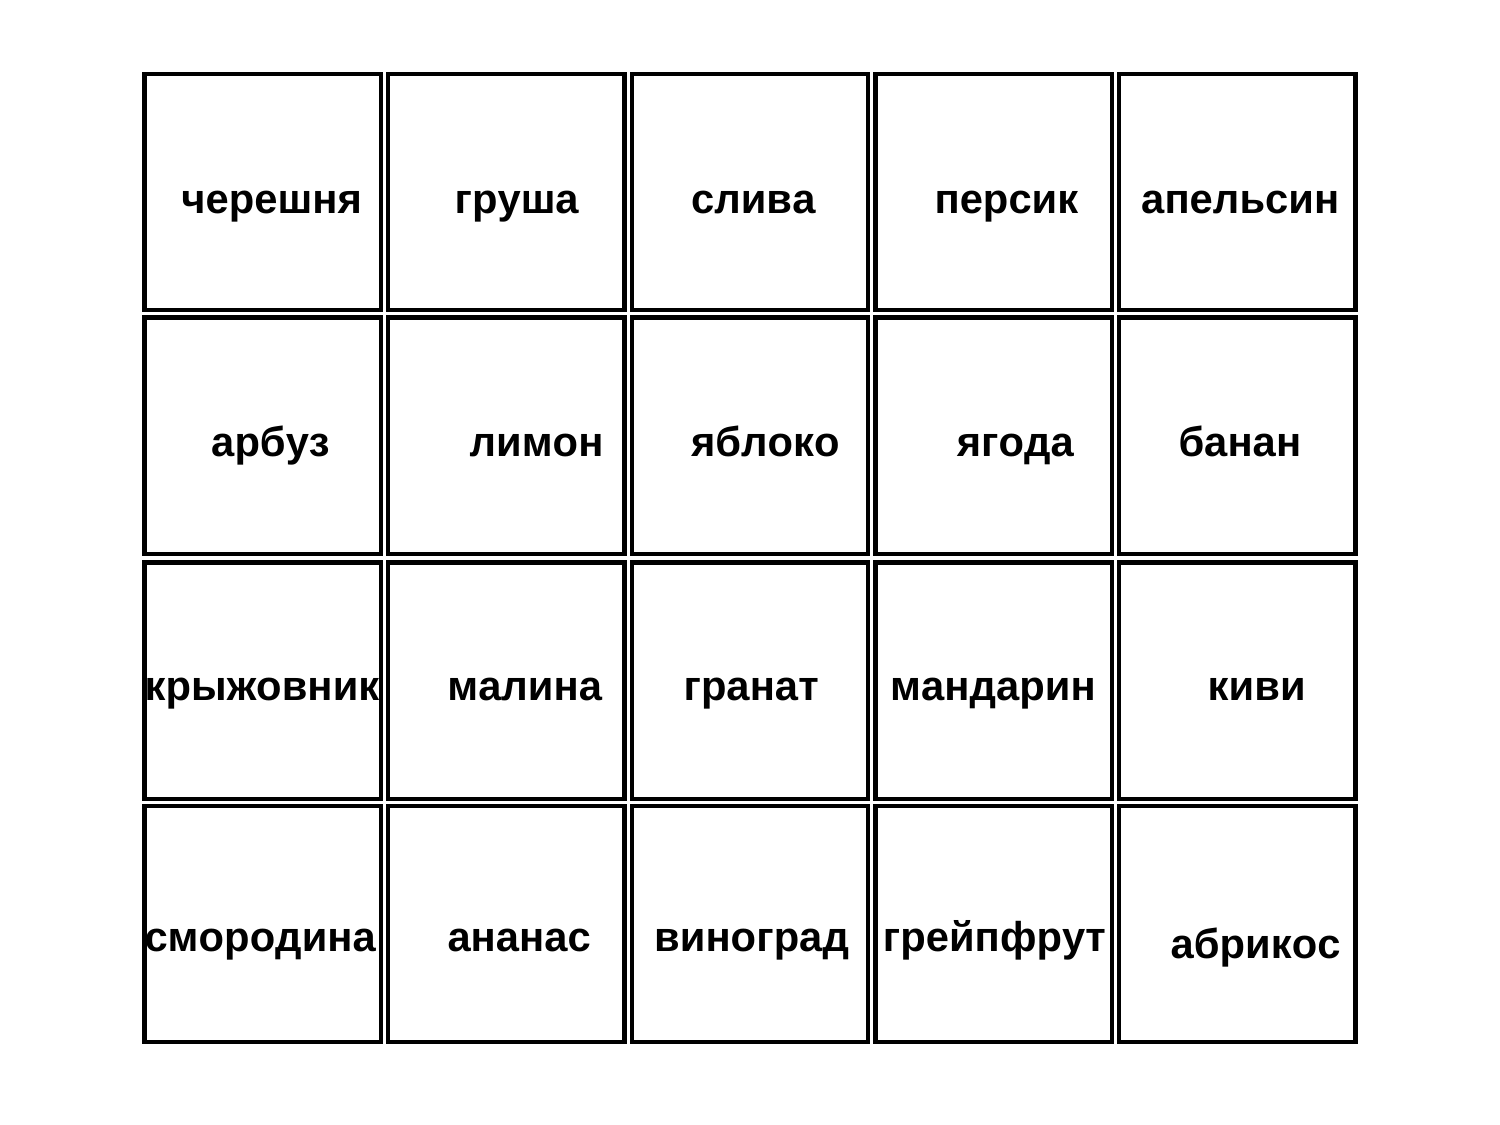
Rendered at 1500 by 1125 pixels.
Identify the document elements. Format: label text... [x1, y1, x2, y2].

text_box слива [676, 163, 831, 230]
text_box мандарин [875, 651, 1111, 717]
text_box [144, 968, 381, 1043]
text_box [144, 717, 381, 799]
text_box груша [439, 163, 606, 230]
text_box [1119, 73, 1356, 310]
text_box [1119, 317, 1356, 554]
text_box черешня [166, 163, 389, 230]
text_box [1119, 562, 1356, 799]
text_box ананас [432, 902, 606, 968]
text_box [875, 968, 1112, 1043]
text_box [875, 317, 1112, 554]
text_box смородина [129, 902, 392, 968]
text_box [144, 805, 381, 902]
text_box [631, 317, 869, 554]
text_box [388, 805, 625, 1043]
text_box персик [919, 163, 1094, 230]
text_box [144, 317, 381, 554]
text_box [875, 805, 1112, 902]
text_box [388, 317, 625, 554]
text_box [875, 73, 1112, 310]
text_box [388, 73, 625, 310]
text_box киви [1192, 651, 1321, 717]
text_box гранат [668, 651, 846, 717]
text_box ягода [942, 407, 1101, 473]
text_box [631, 73, 869, 310]
text_box апельсин [1126, 163, 1366, 230]
text_box [144, 562, 381, 651]
text_box абрикос [1155, 909, 1368, 975]
text_box [631, 562, 869, 799]
text_box лимон [454, 407, 630, 473]
text_box малина [432, 651, 618, 717]
text_box крыжовник [129, 651, 395, 717]
text_box [1119, 805, 1356, 1043]
text_box яблоко [676, 407, 855, 473]
text_box виноград [639, 902, 864, 968]
text_box [388, 562, 625, 799]
text_box [144, 73, 381, 310]
text_box [631, 805, 869, 1043]
text_box грейпфрут [868, 902, 1121, 968]
text_box банан [1163, 407, 1317, 473]
text_box [875, 562, 1112, 799]
text_box арбуз [196, 407, 357, 473]
